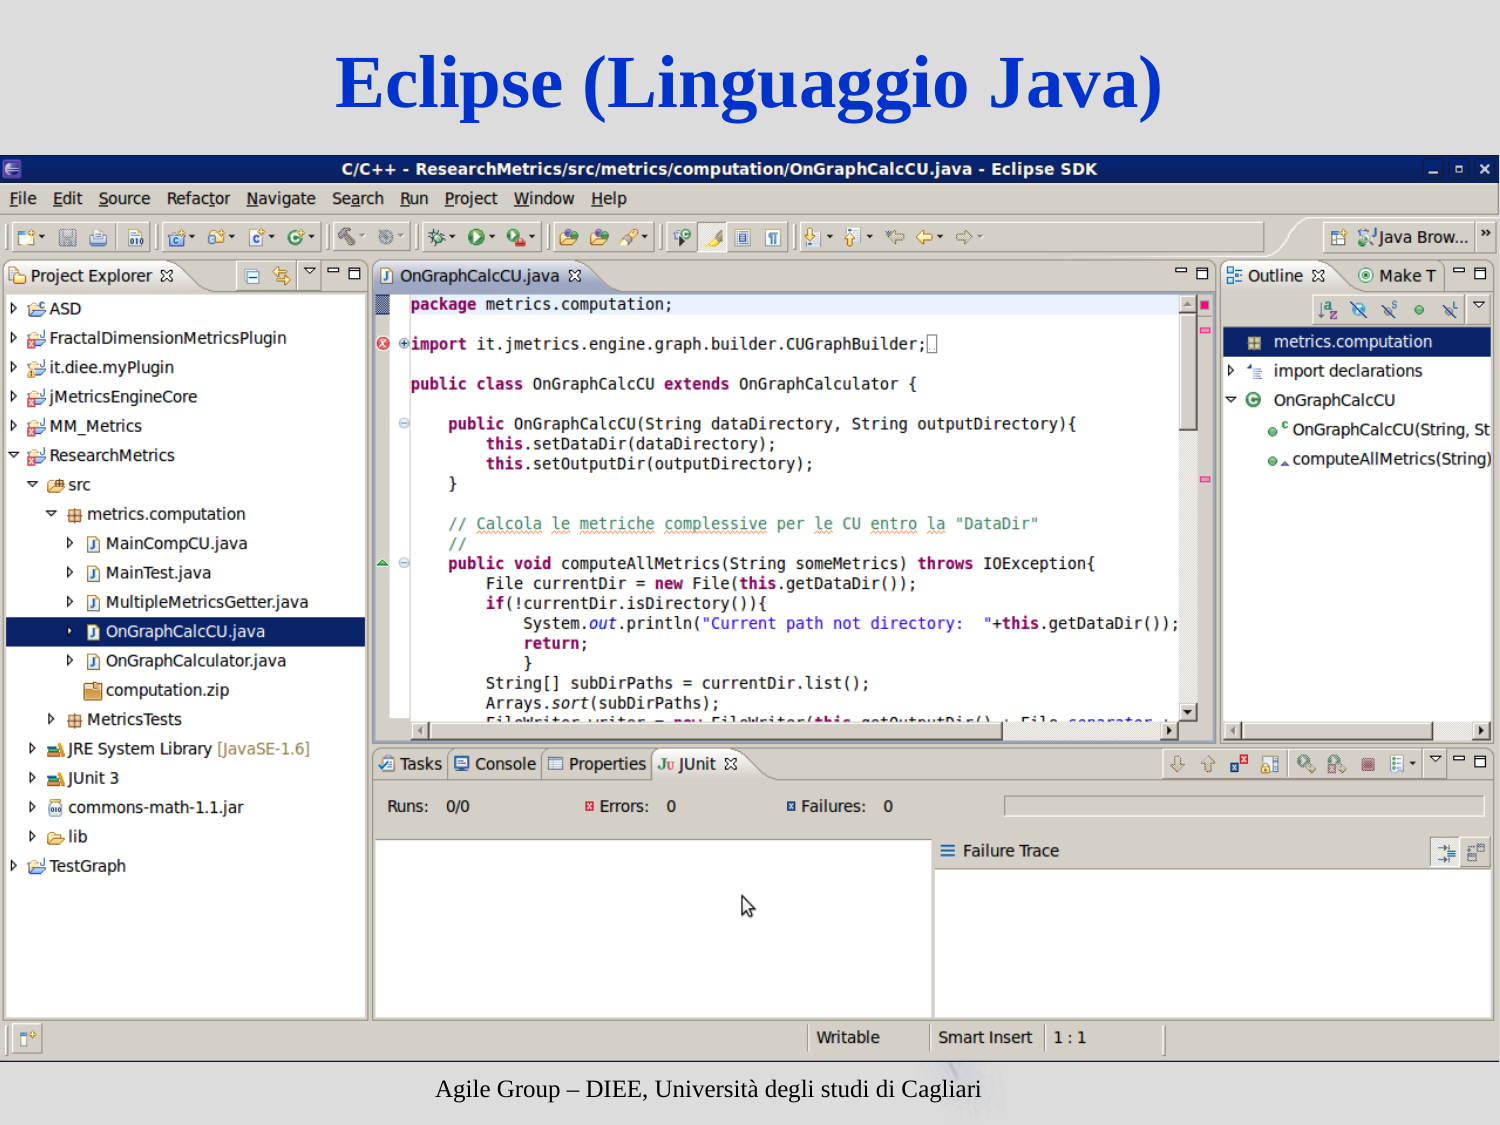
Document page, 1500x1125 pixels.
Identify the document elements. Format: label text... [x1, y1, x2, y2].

picture [0, 0, 1500, 1125]
title Eclipse (Linguaggio Java) [112, 0, 1388, 155]
